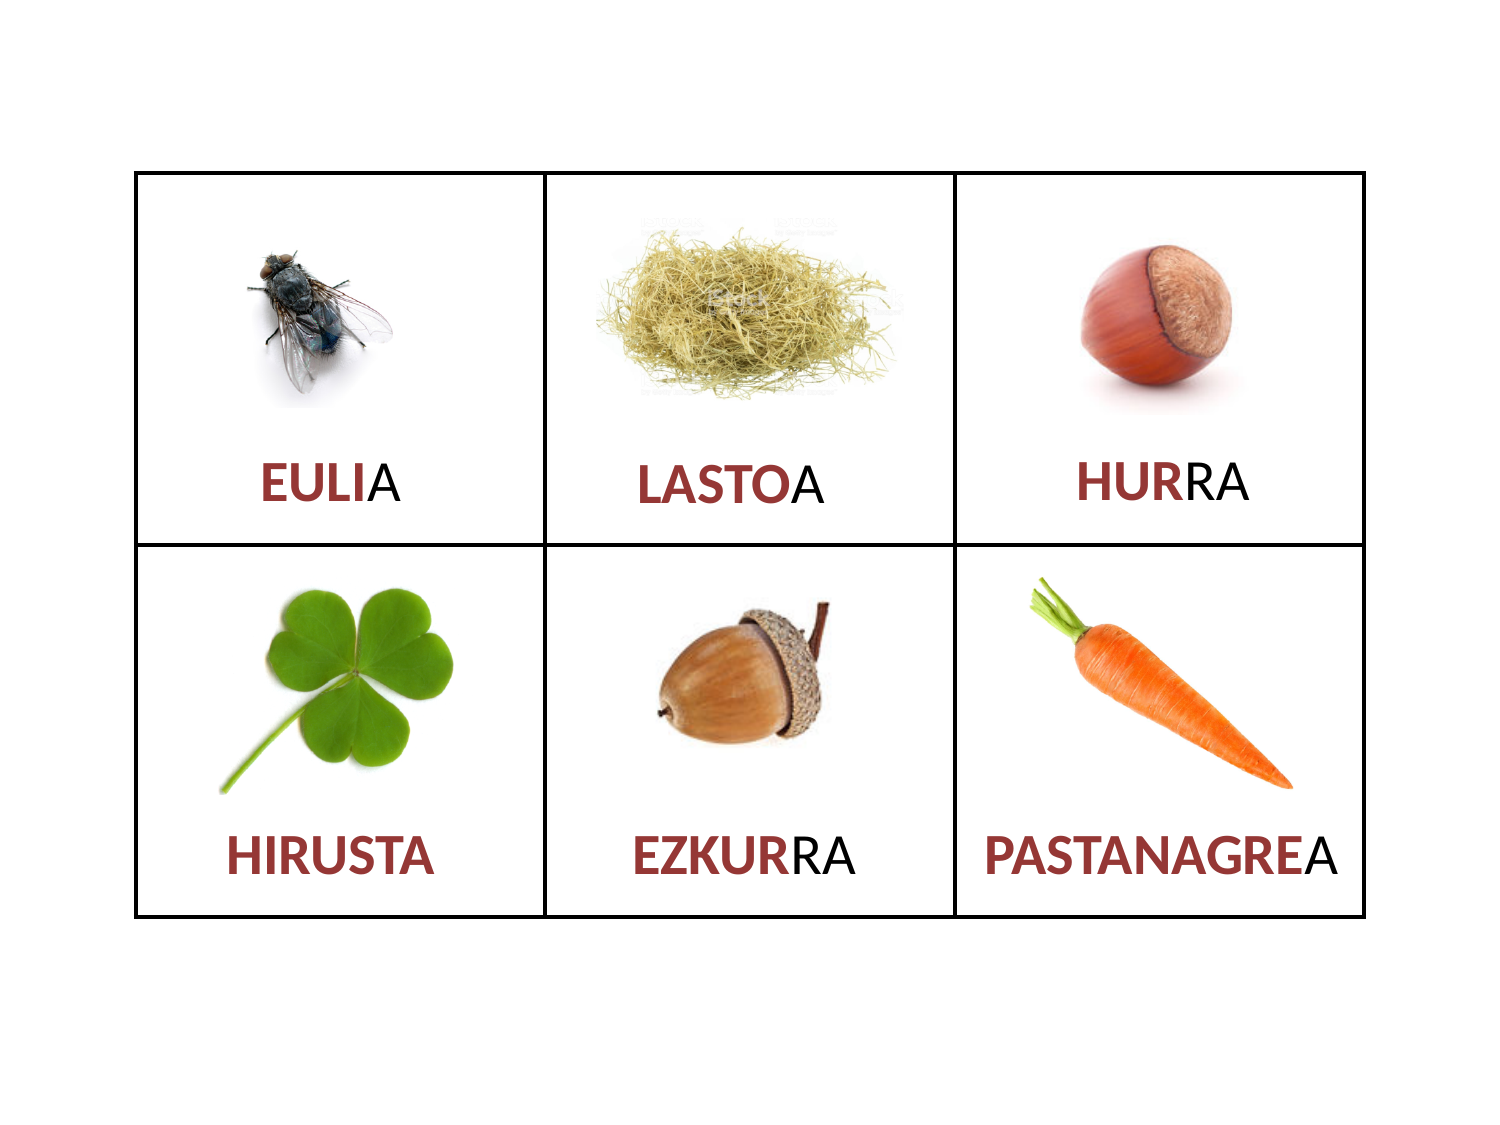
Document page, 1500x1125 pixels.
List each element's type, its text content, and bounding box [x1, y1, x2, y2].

text_box HURRA [1061, 434, 1265, 520]
text_box LASTOA [622, 438, 840, 523]
table_header [957, 175, 1362, 543]
table_cell [957, 547, 1362, 915]
picture [634, 573, 860, 771]
picture [1026, 573, 1296, 795]
table_header [138, 175, 543, 543]
table_cell [547, 547, 953, 915]
picture [596, 218, 904, 411]
picture [168, 573, 484, 795]
picture [1050, 208, 1273, 415]
text_box HIRUSTA [211, 808, 450, 894]
text_box EZKURRA [617, 808, 871, 894]
picture [229, 237, 419, 408]
table_header [547, 175, 953, 543]
table_cell [138, 547, 543, 915]
text_box PASTANAGREA [969, 808, 1353, 894]
text_box EULIA [245, 436, 416, 522]
